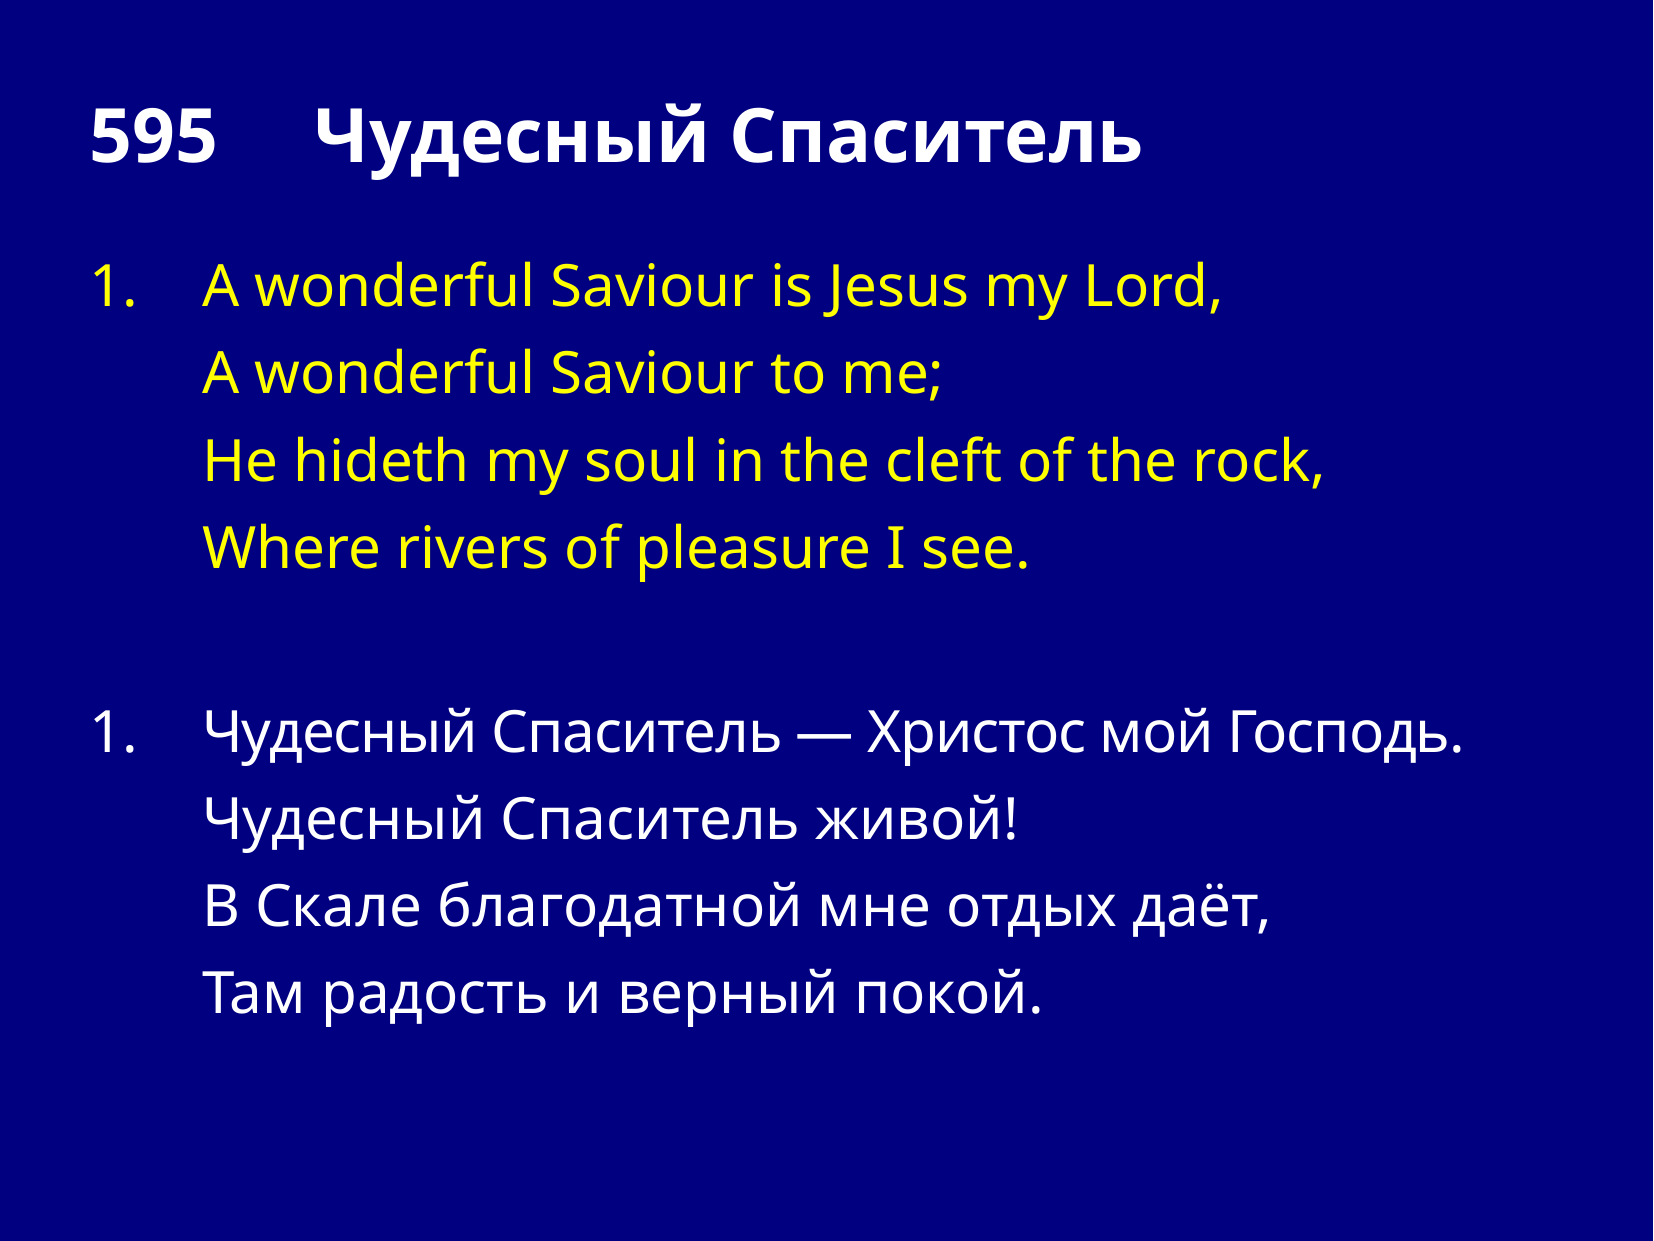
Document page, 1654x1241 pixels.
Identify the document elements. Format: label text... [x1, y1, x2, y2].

text_box 1. A wonderful Saviour is Jesus my Lord, A wonderful Saviour to me; He hideth my soul in the cleft of the rock, Where rivers of pleasure I see. [75, 150, 1653, 638]
text_box 1. Чудесный Спаситель — Христос мой Господь. Чудесный Спаситель живой! В Скале благодатной мне отдых даёт, Там радость и верный покой. [75, 675, 1653, 1163]
text_box 595 Чудесный Спаситель [75, 75, 1576, 188]
